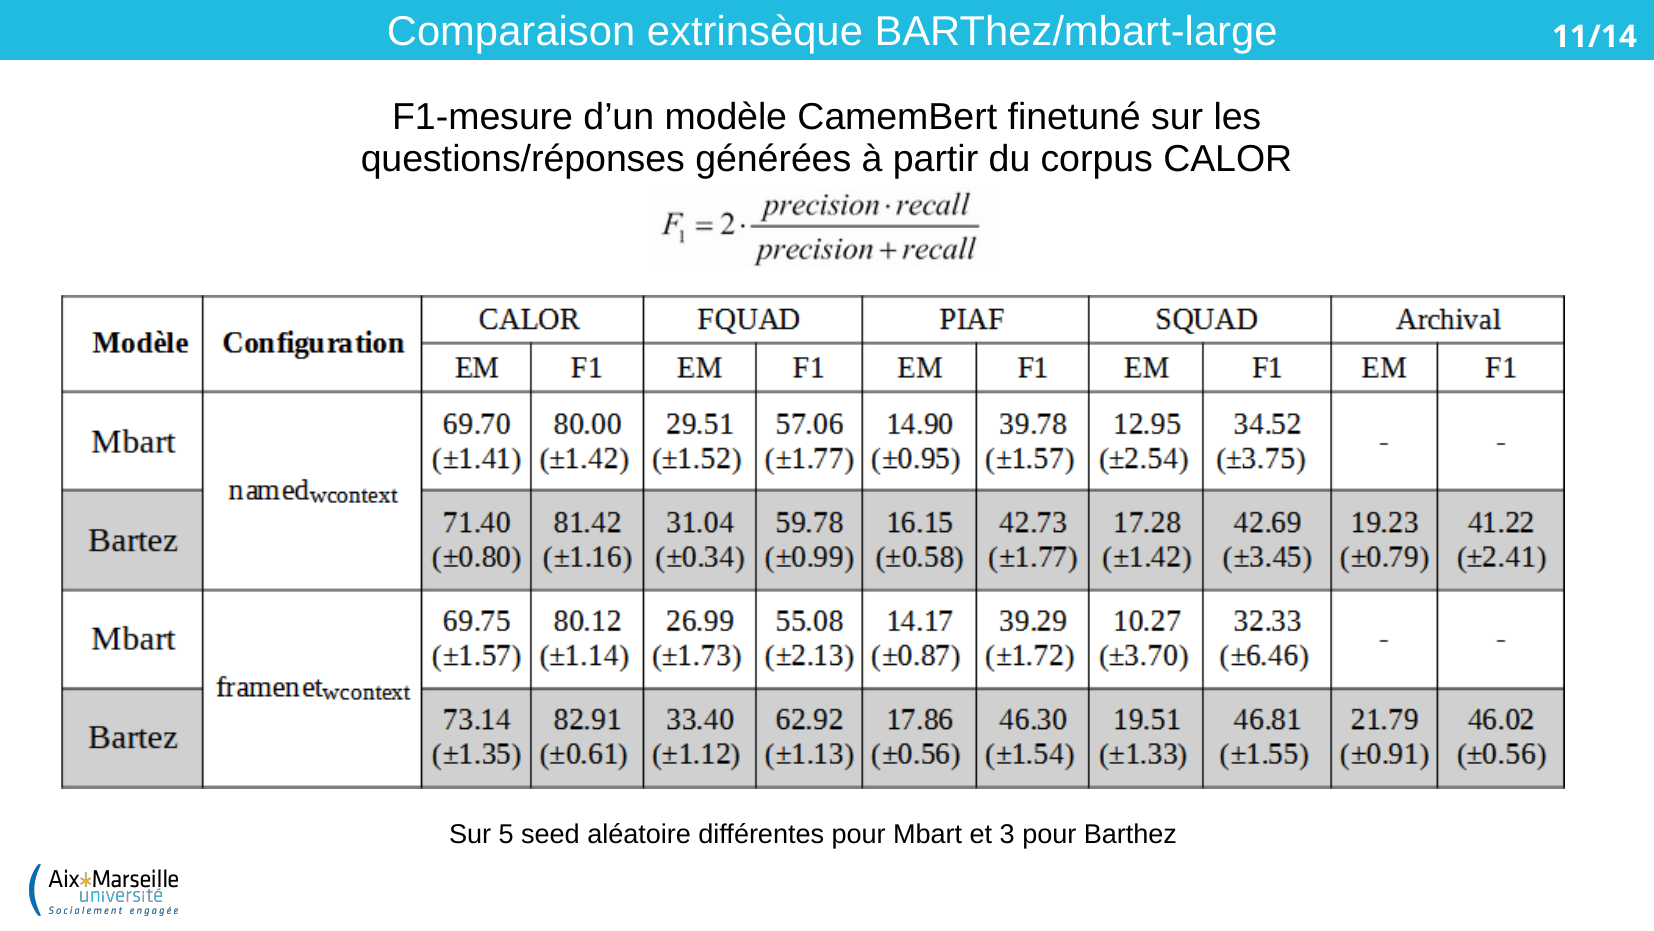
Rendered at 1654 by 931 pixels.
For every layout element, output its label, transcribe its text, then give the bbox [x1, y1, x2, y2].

picture [649, 187, 997, 269]
text_box F1-mesure d’un modèle CamemBert finetuné sur les questions/réponses générées à partir du corpus CALOR [287, 88, 1366, 230]
text_box Comparaison extrinsèque BARThez/mbart-large [0, 0, 1654, 62]
picture [60, 295, 1565, 789]
text_box Sur 5 seed aléatoire différentes pour Mbart et 3 pour Barthez [217, 811, 1408, 857]
picture [29, 864, 178, 916]
